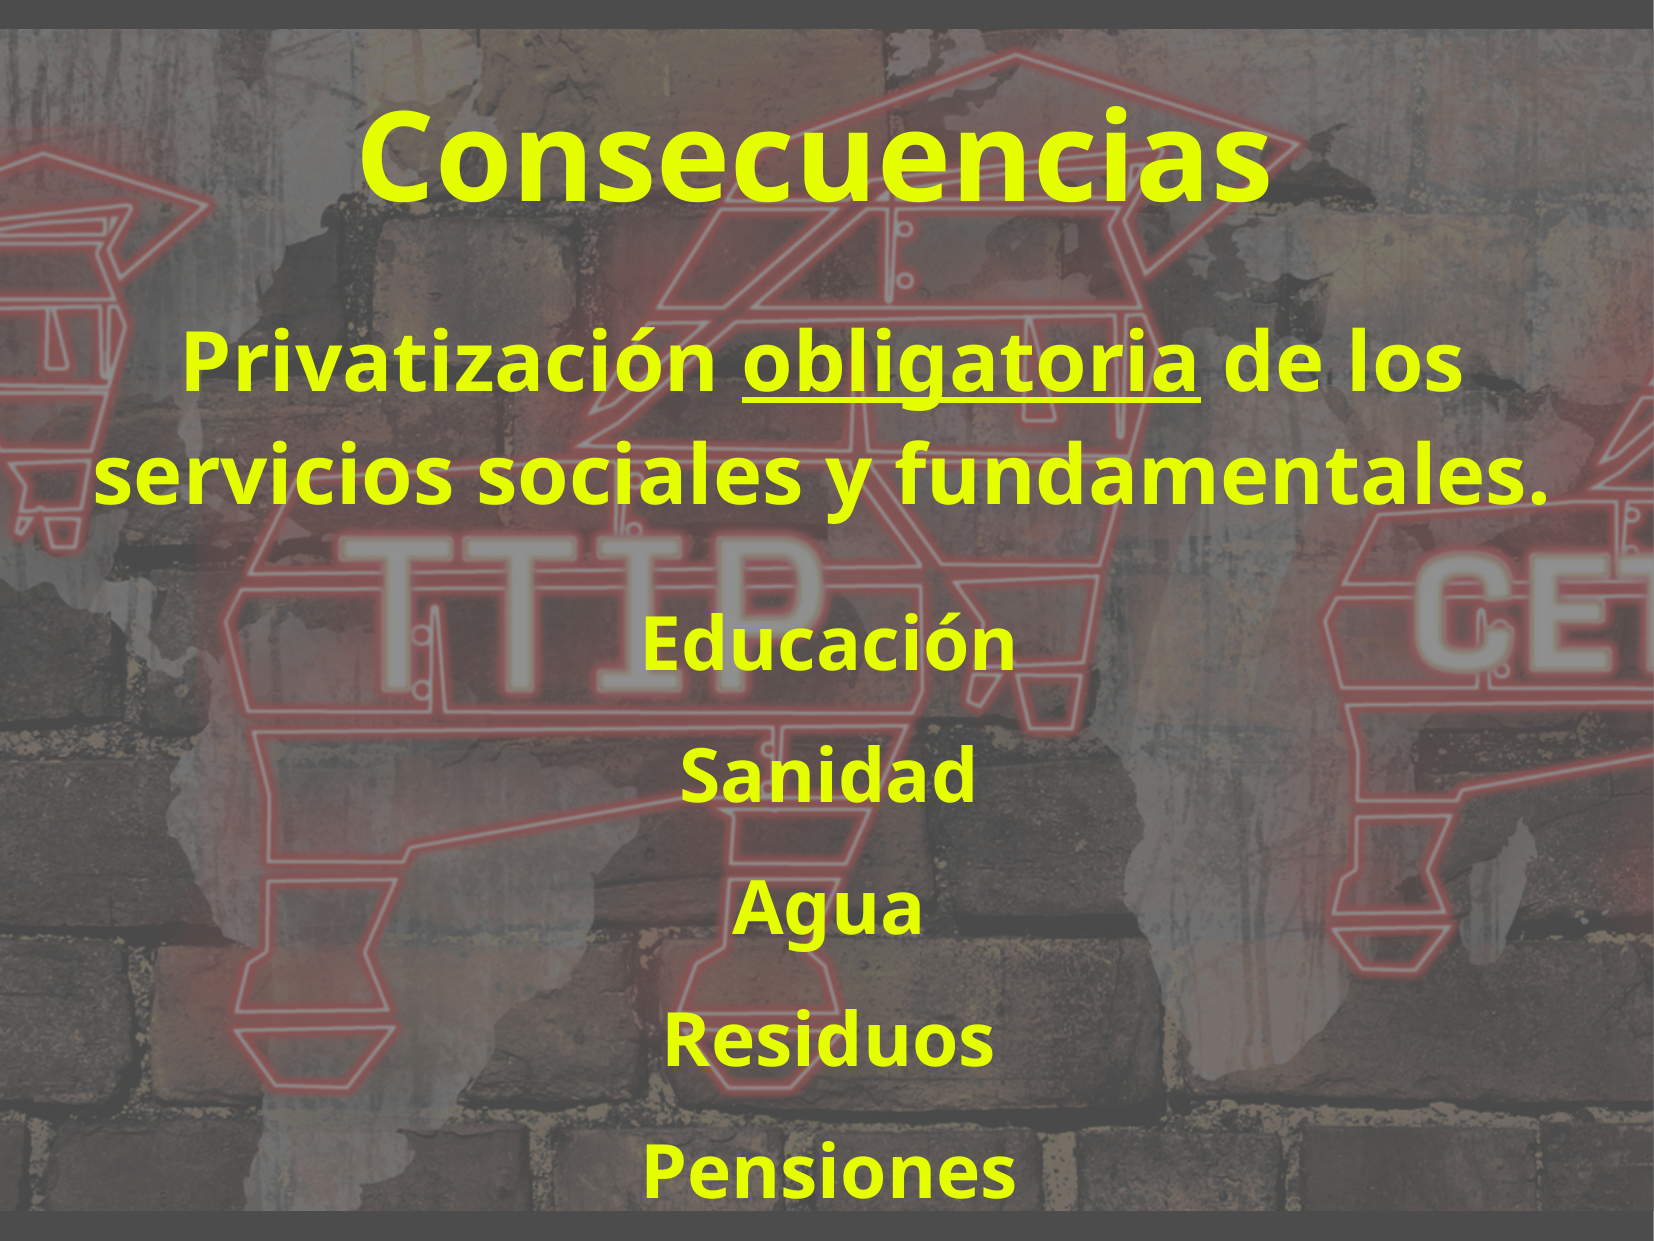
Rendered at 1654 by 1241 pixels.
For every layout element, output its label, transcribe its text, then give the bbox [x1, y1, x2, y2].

list Privatización obligatoria de los servicios sociales y fundamentales. [29, 302, 1616, 506]
list Educación Sanidad Agua Residuos Pensiones [32, 590, 1626, 1167]
title Consecuencias [59, 56, 1571, 250]
picture [0, 29, 1654, 1211]
